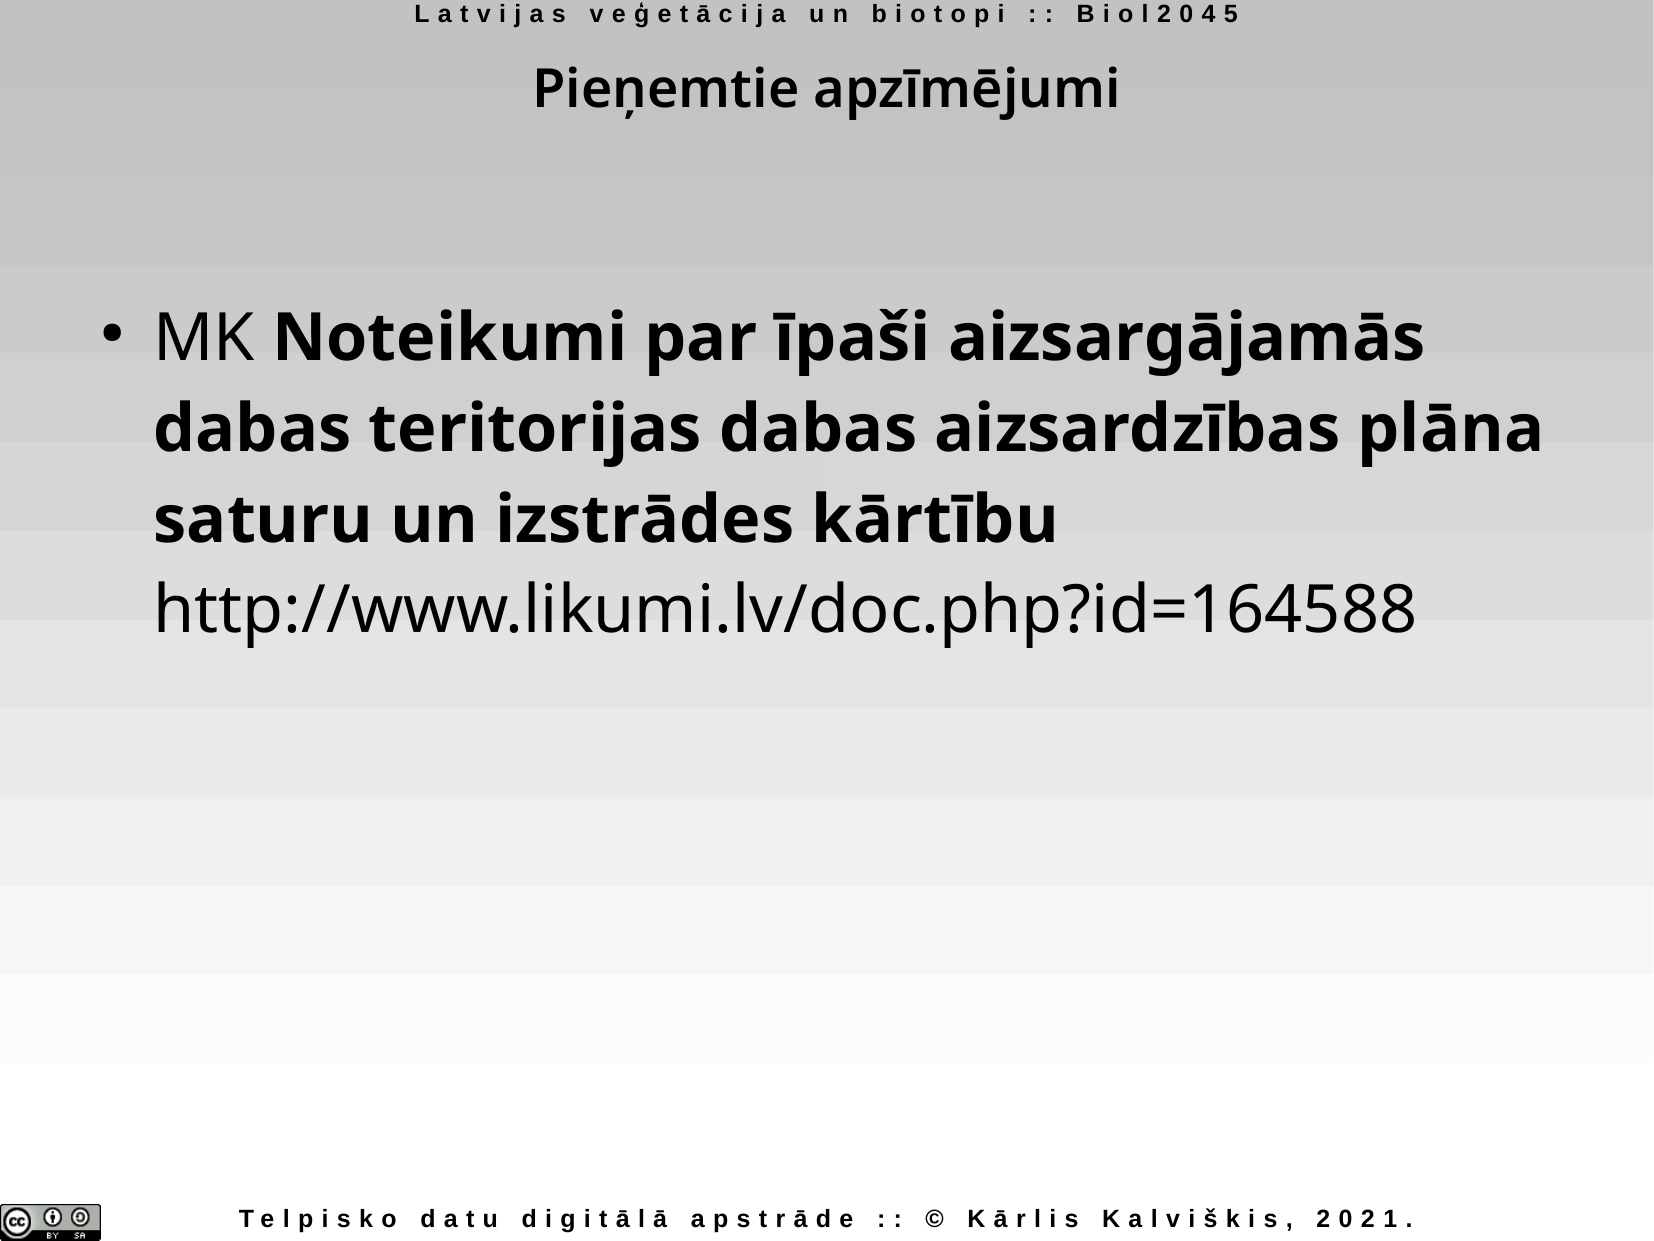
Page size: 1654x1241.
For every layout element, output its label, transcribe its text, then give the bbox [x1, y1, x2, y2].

title Pieņemtie apzīmējumi [29, 49, 1625, 296]
picture [0, 0, 1654, 1241]
list MK Noteikumi par īpaši aizsargājamās dabas teritorijas dabas aizsardzības plāna saturu un izstrādes kārtību http://www.likumi.lv/doc.php?id=164588 [82, 289, 1571, 1113]
